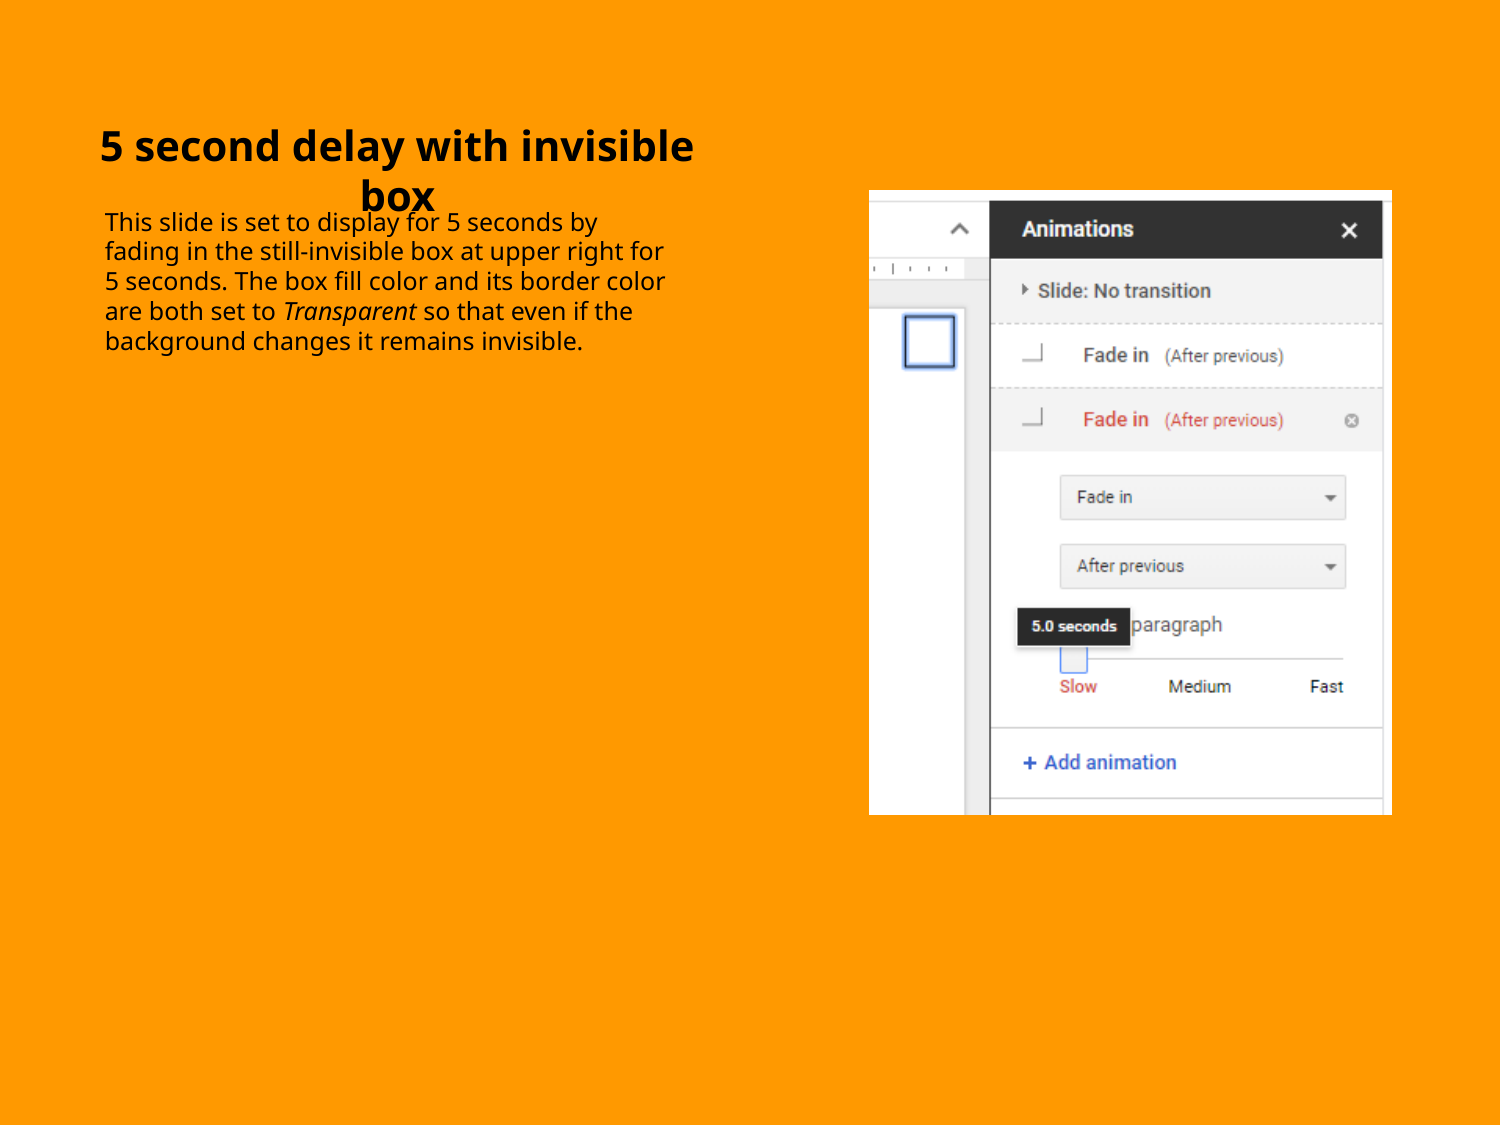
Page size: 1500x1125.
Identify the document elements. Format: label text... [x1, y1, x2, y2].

text_box This slide is set to display for 5 seconds by fading in the still-invisible box at upper right for 5 seconds. The box fill color and its border color are both set to Transparent so that even if the background changes it remains invisible. [89, 190, 691, 301]
picture [869, 190, 1392, 815]
subtitle 5 second delay with invisible box [44, 104, 751, 278]
